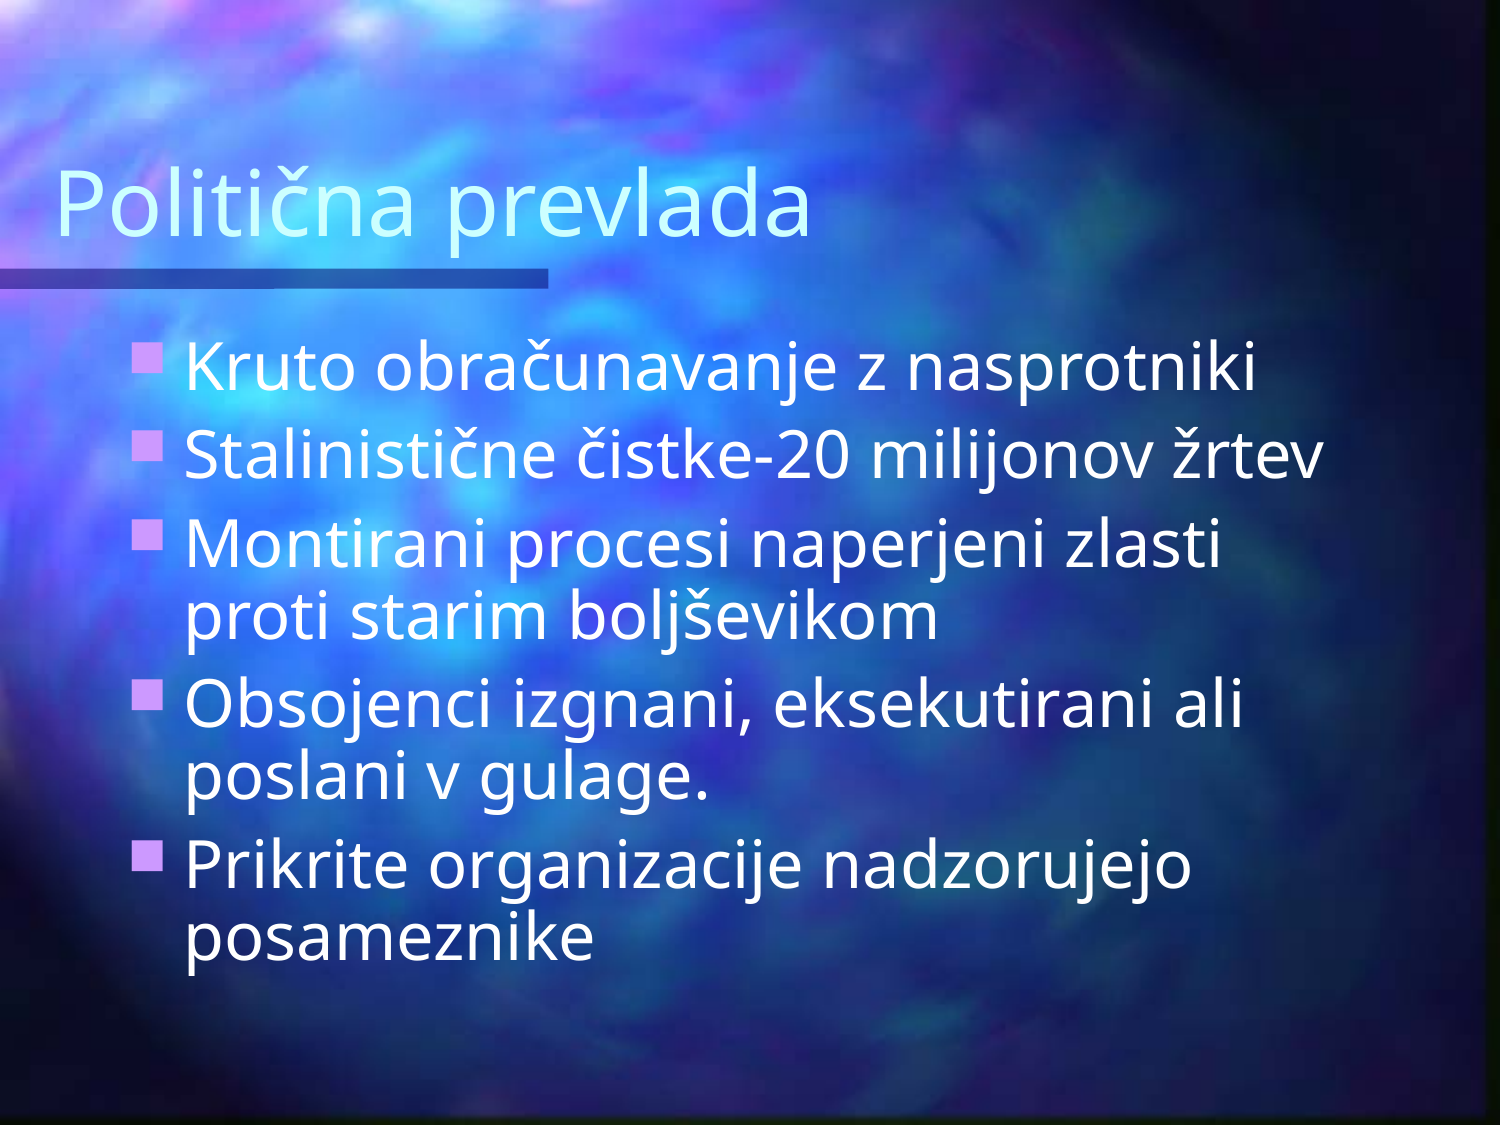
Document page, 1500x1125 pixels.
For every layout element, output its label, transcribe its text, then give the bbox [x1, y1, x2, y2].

picture [0, 0, 1500, 1125]
title Politična prevlada [37, 75, 1313, 263]
list Kruto obračunavanje z nasprotniki Stalinistične čistke-20 milijonov žrtev Montirani procesi naperjeni zlasti proti starim boljševikom Obsojenci izgnani, eksekutirani ali poslani v gulage. Prikrite organizacije nadzorujejo posameznike [112, 324, 1388, 1000]
